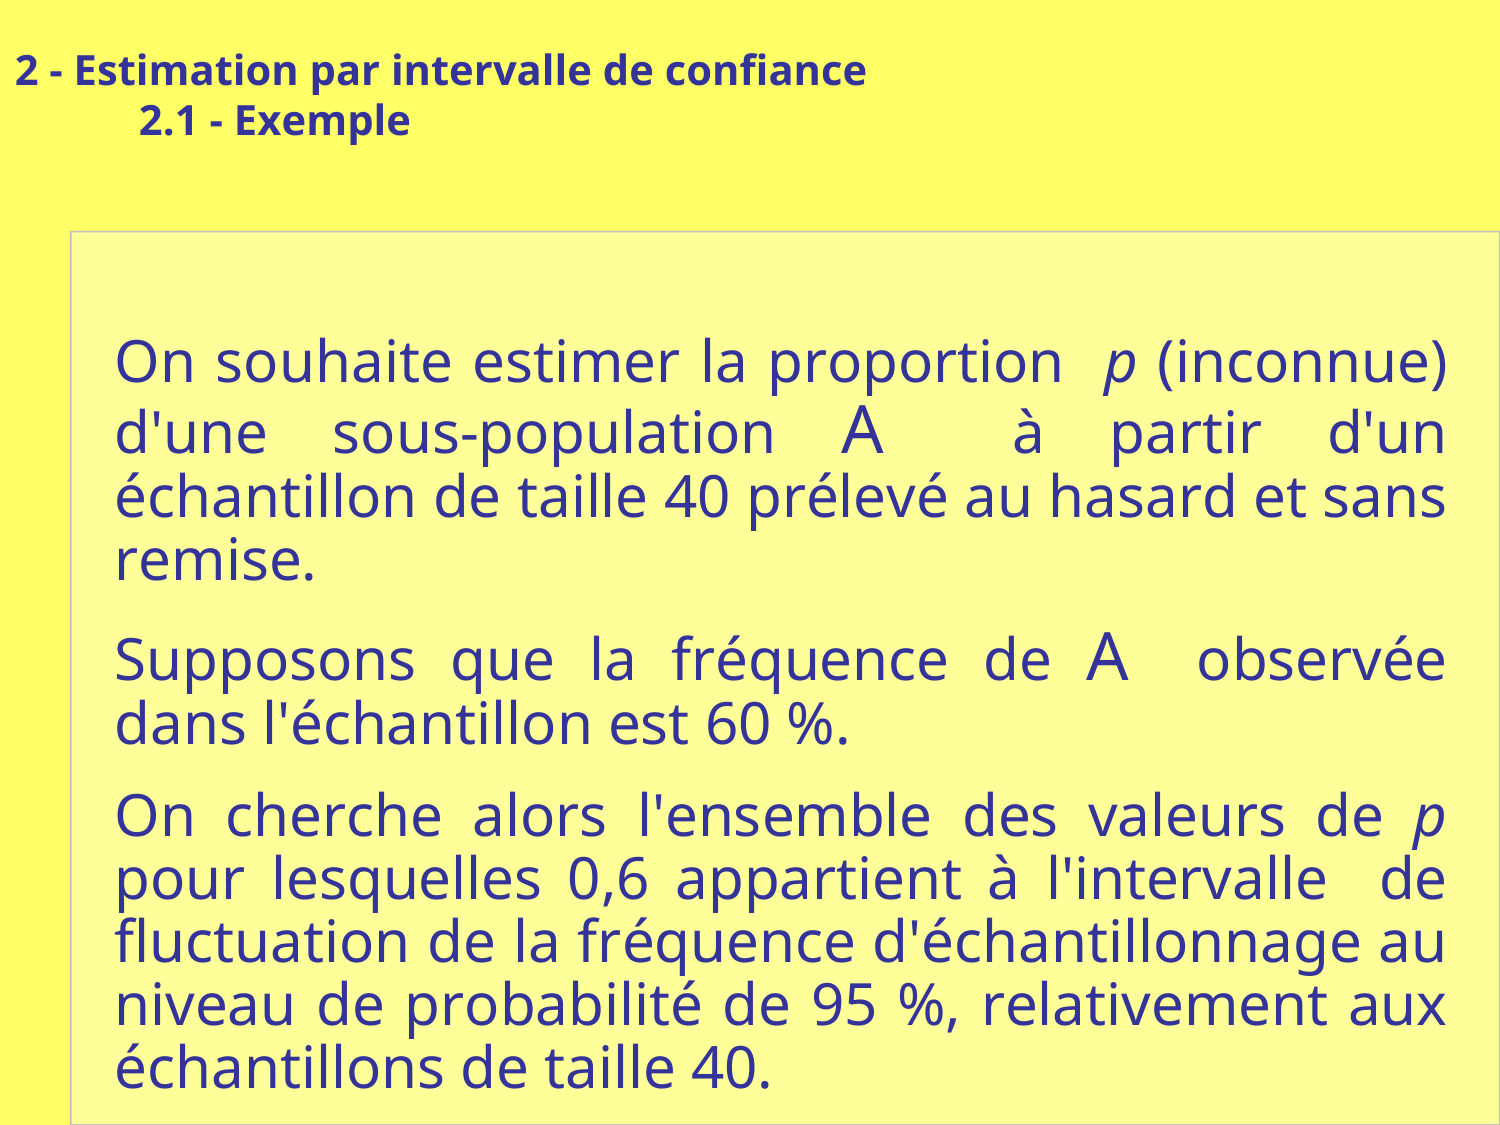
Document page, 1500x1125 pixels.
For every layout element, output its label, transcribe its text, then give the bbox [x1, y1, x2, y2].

text_box 2 - Estimation par intervalle de confiance 2.1 - Exemple [0, 0, 1500, 188]
text_box On souhaite estimer la proportion p (inconnue) d'une sous-population A à partir d'un échantillon de taille 40 prélevé au hasard et sans remise. Supposons que la fréquence de A observée dans l'échantillon est 60 %. On cherche alors l'ensemble des valeurs de p pour lesquelles 0,6 appartient à l'intervalle de fluctuation de la fréquence d'échantillonnage au niveau de probabilité de 95 %, relativement aux échantillons de taille 40. [99, 324, 1463, 1125]
